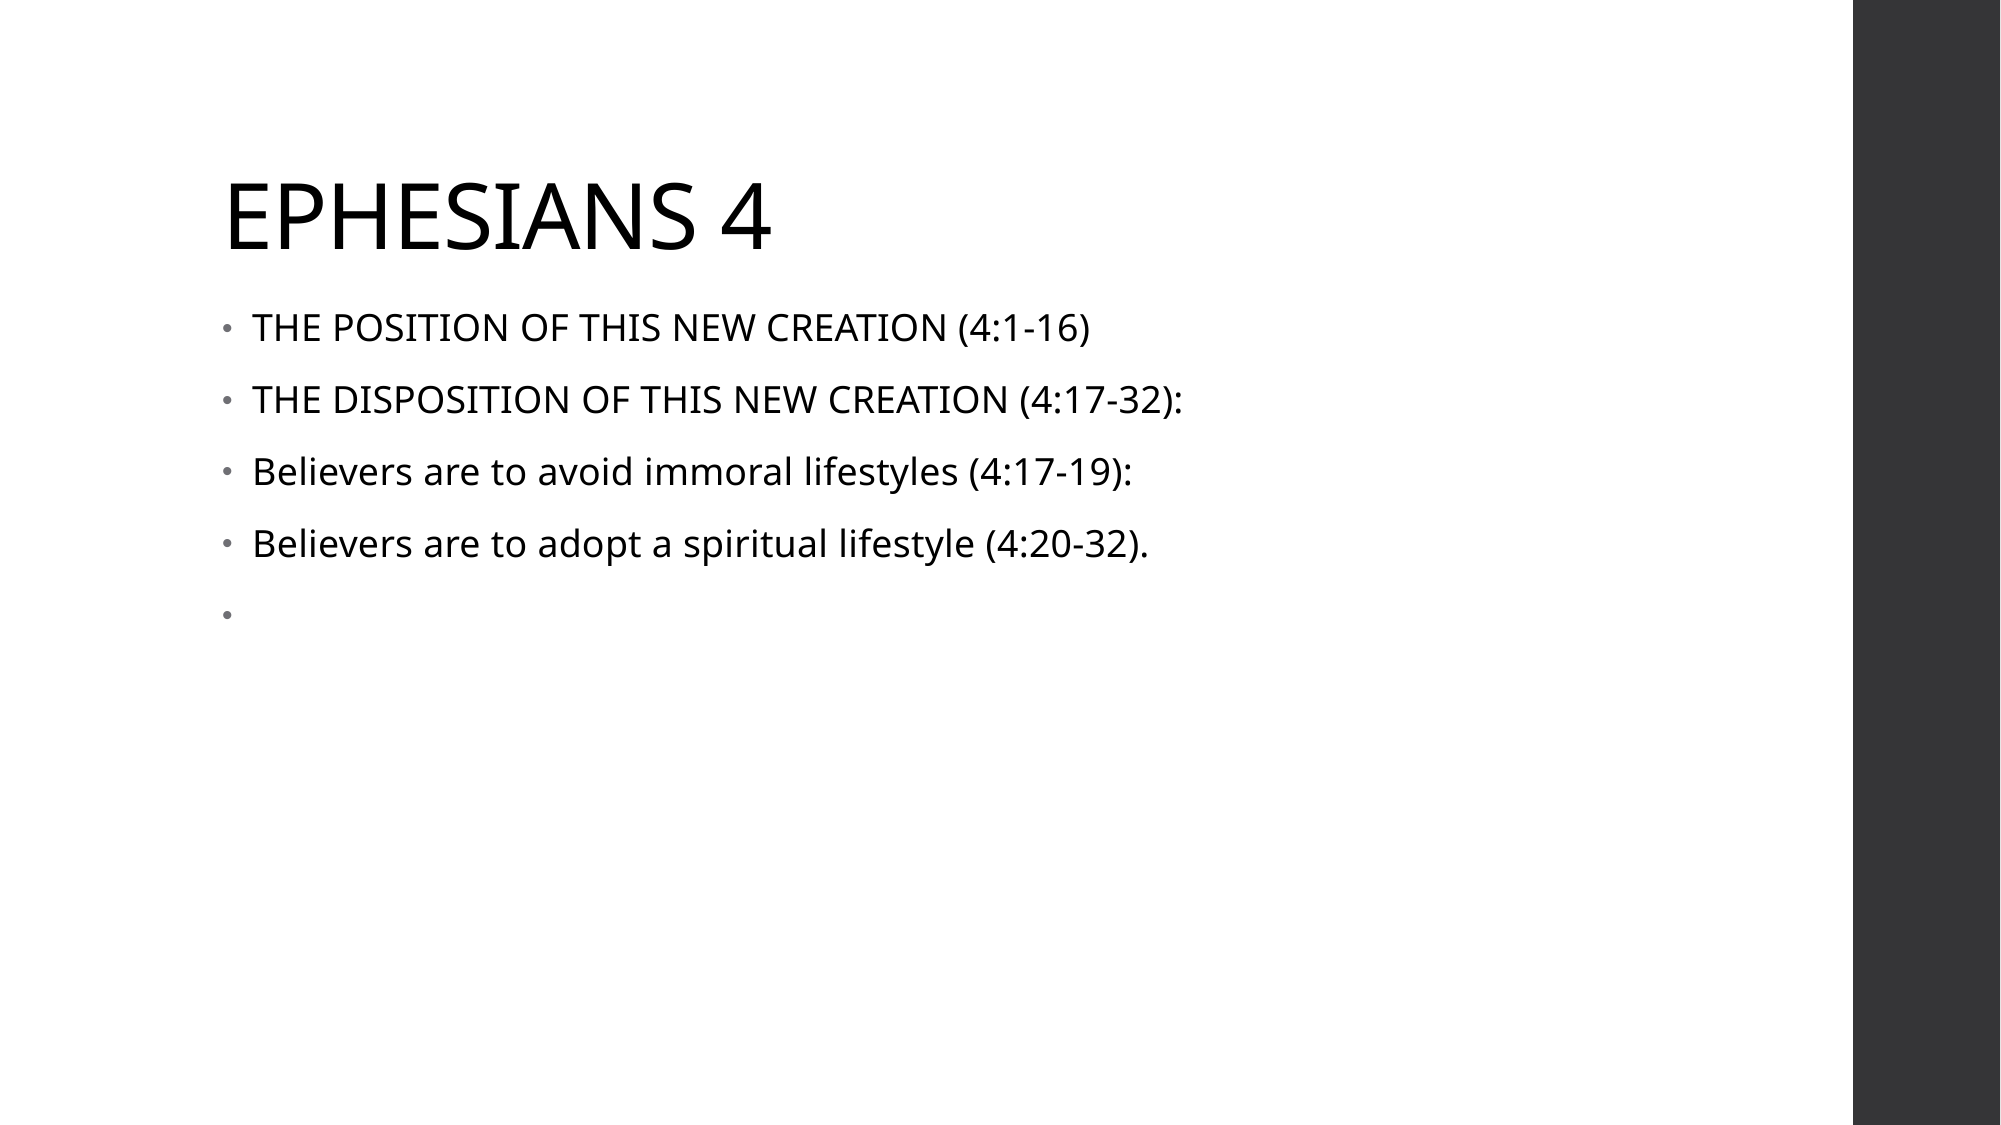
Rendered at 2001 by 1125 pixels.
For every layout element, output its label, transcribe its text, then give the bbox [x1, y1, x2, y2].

title EPHESIANS 4 [206, 60, 1797, 278]
list THE POSITION OF THIS NEW CREATION (4:1-16) THE DISPOSITION OF THIS NEW CREATION (4:17-32): Believers are to avoid immoral lifestyles (4:17-19): Believers are to adopt a spiritual lifestyle (4:20-32). [206, 299, 1617, 1014]
